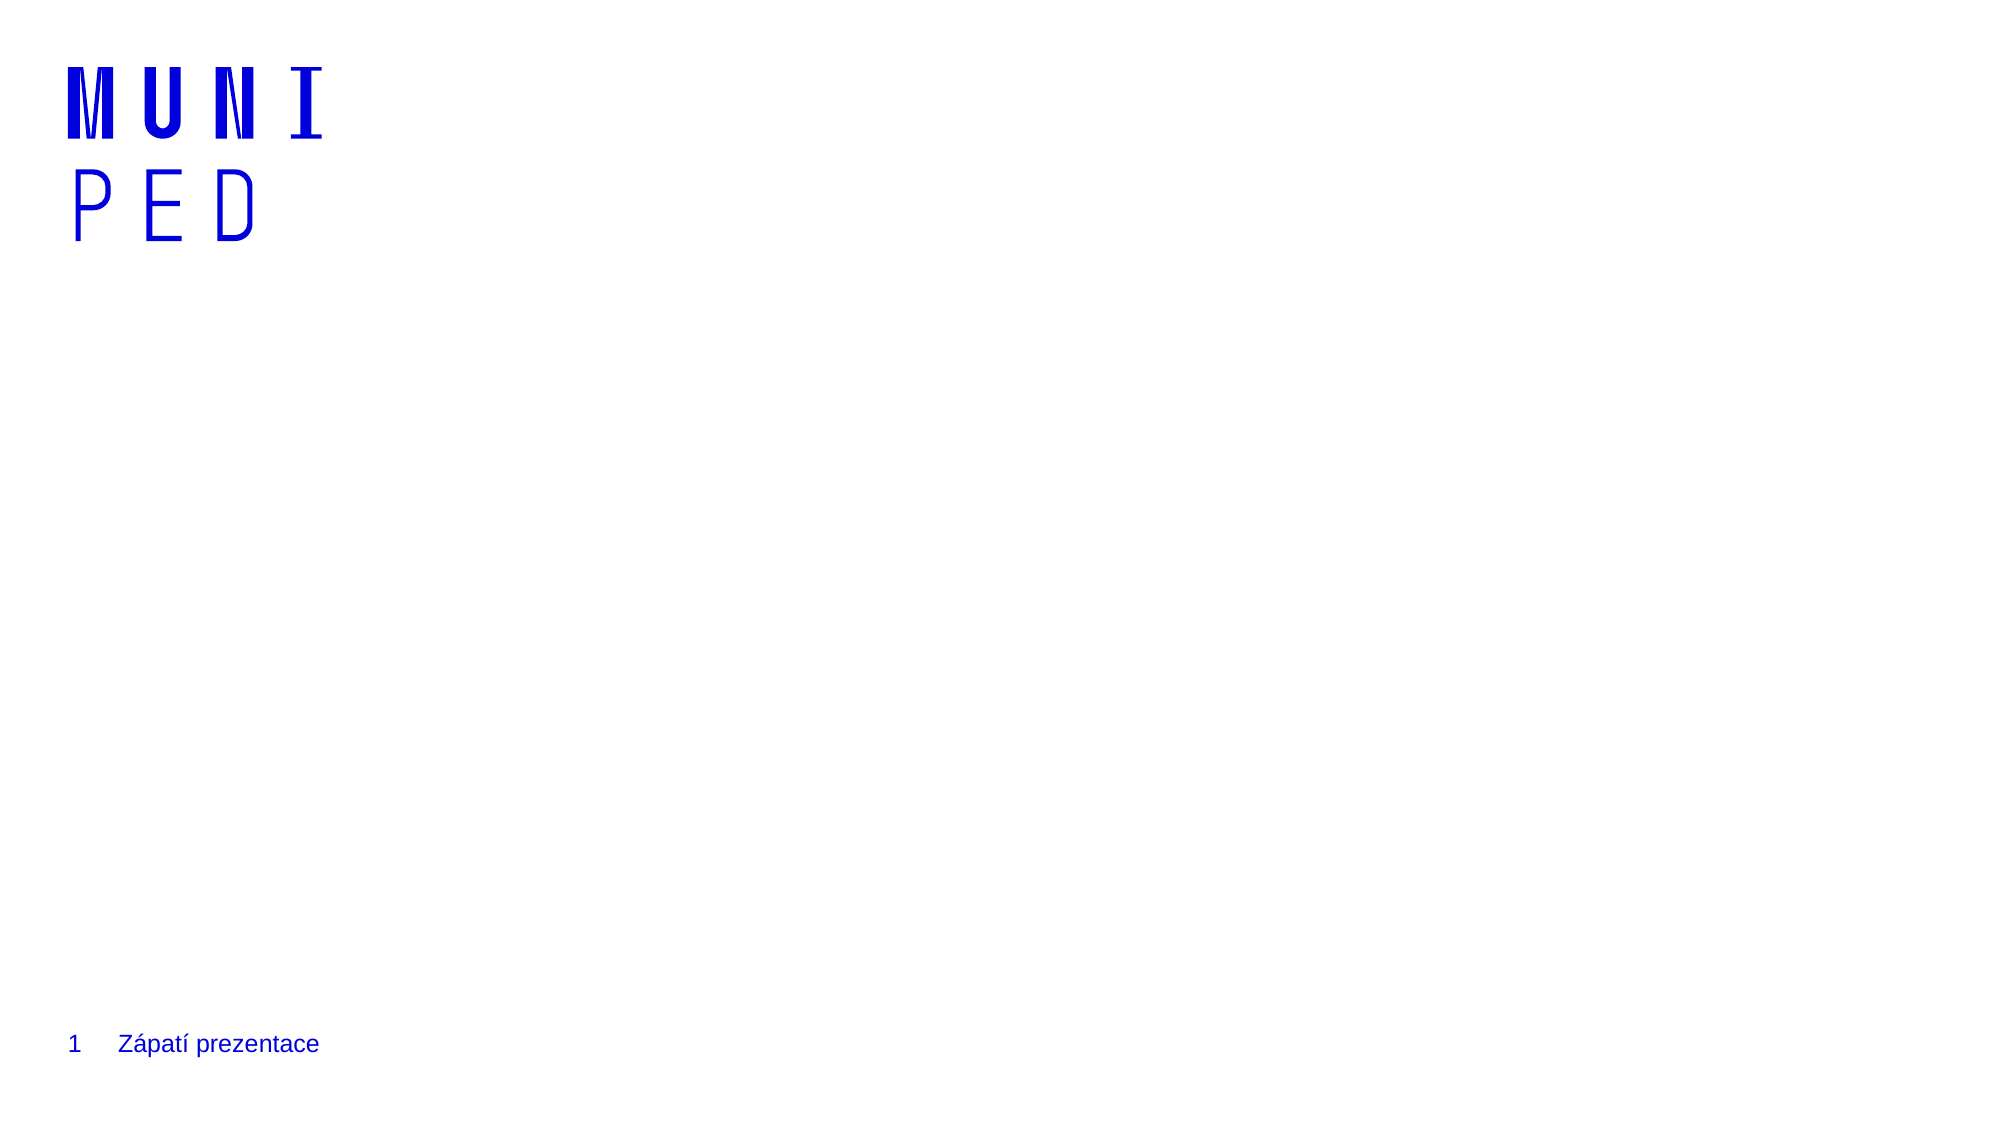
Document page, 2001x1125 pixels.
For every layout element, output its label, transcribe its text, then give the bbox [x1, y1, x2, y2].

text_box Zápatí prezentace [118, 1021, 1418, 1063]
text_box 1 [67, 1021, 110, 1063]
